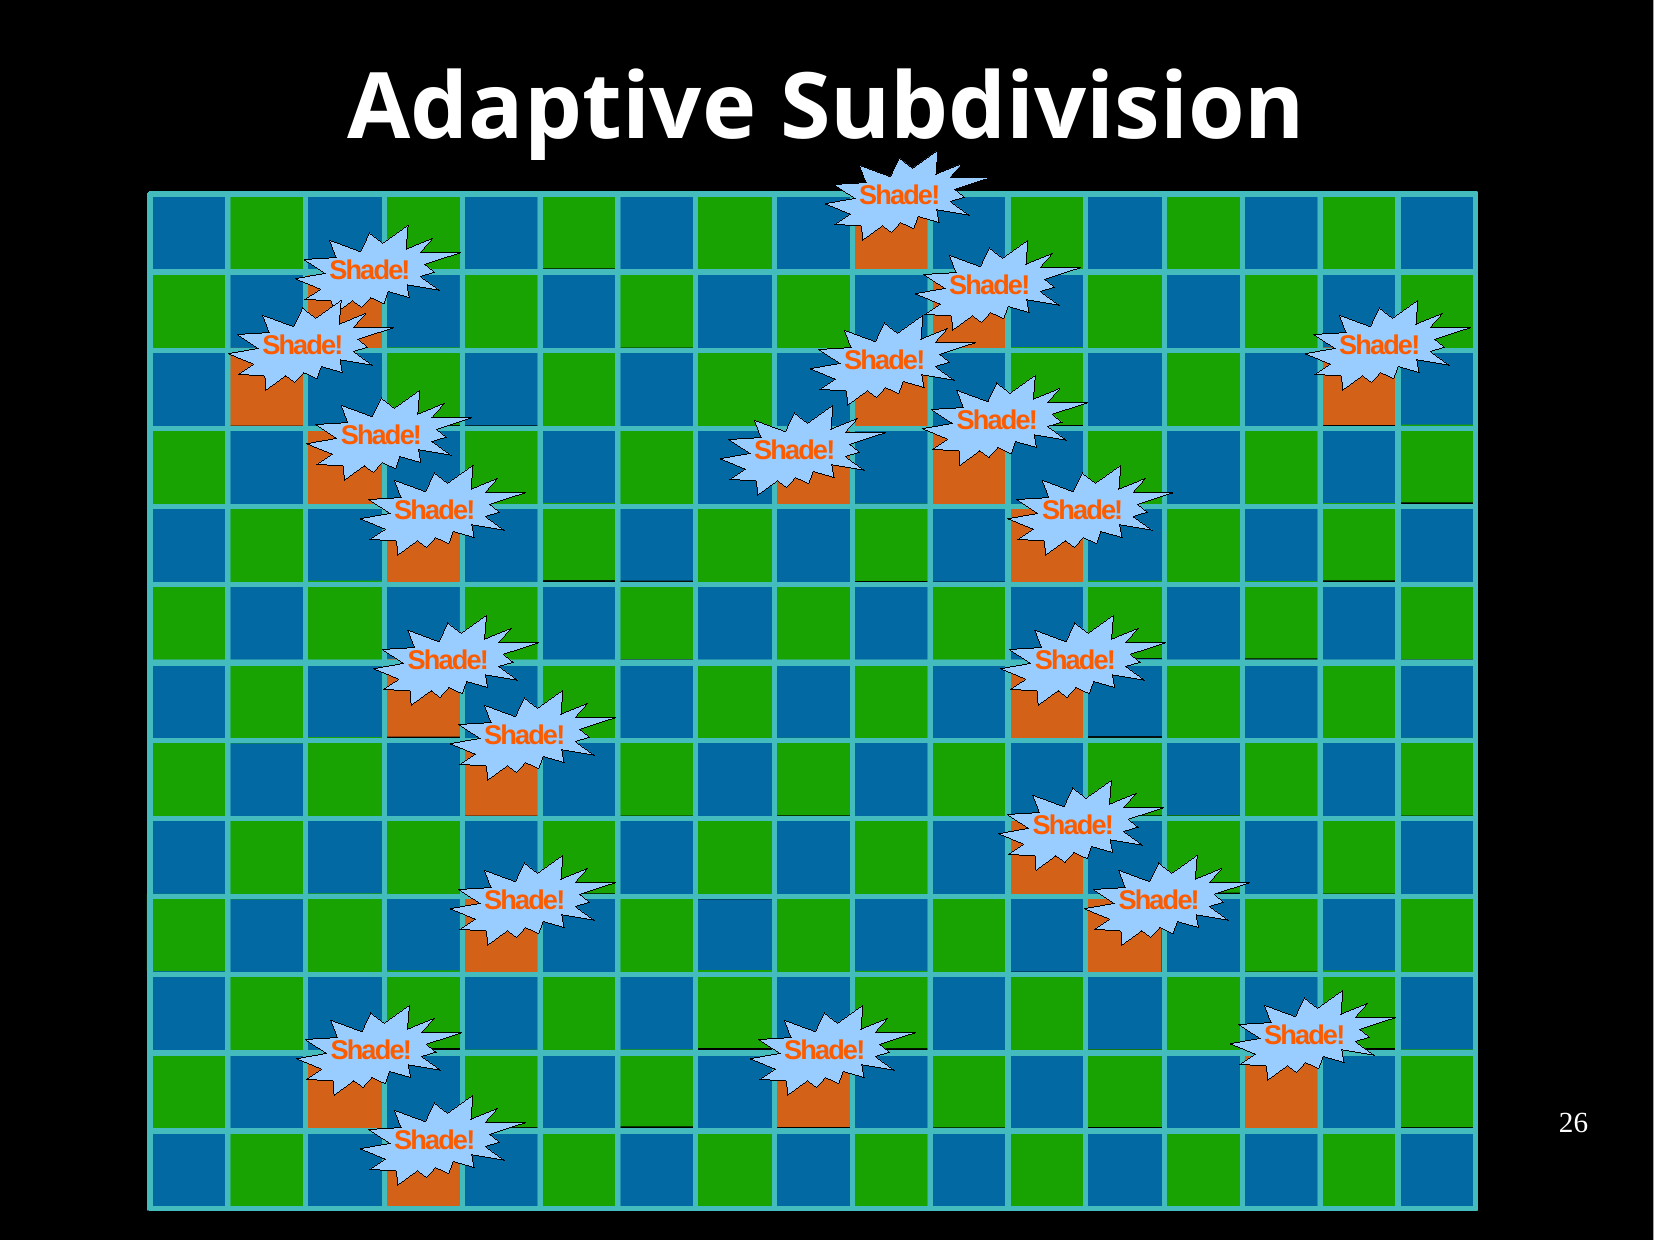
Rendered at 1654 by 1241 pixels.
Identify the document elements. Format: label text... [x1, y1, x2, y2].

text_box Shade! [1000, 615, 1166, 706]
text_box Shade! [360, 465, 526, 556]
text_box Shade! [1007, 465, 1173, 556]
text_box Shade! [998, 780, 1164, 871]
text_box Shade! [1084, 855, 1250, 946]
title Adaptive Subdivision [0, 0, 1654, 207]
text_box Shade! [810, 315, 976, 406]
picture [147, 191, 1478, 1211]
text_box Shade! [915, 240, 1081, 331]
text_box Shade! [1305, 300, 1471, 391]
text_box Shade! [1230, 990, 1396, 1081]
text_box Shade! [922, 375, 1088, 466]
text_box Shade! [306, 390, 472, 481]
text_box Shade! [825, 150, 991, 241]
text_box Shade! [450, 690, 616, 781]
text_box Shade! [373, 615, 539, 706]
text_box Shade! [450, 855, 616, 946]
text_box Shade! [228, 300, 394, 391]
text_box Shade! [360, 1095, 526, 1186]
text_box Shade! [295, 225, 461, 309]
text_box Shade! [750, 1005, 916, 1096]
text_box Shade! [296, 1005, 462, 1096]
text_box Shade! [720, 405, 886, 496]
